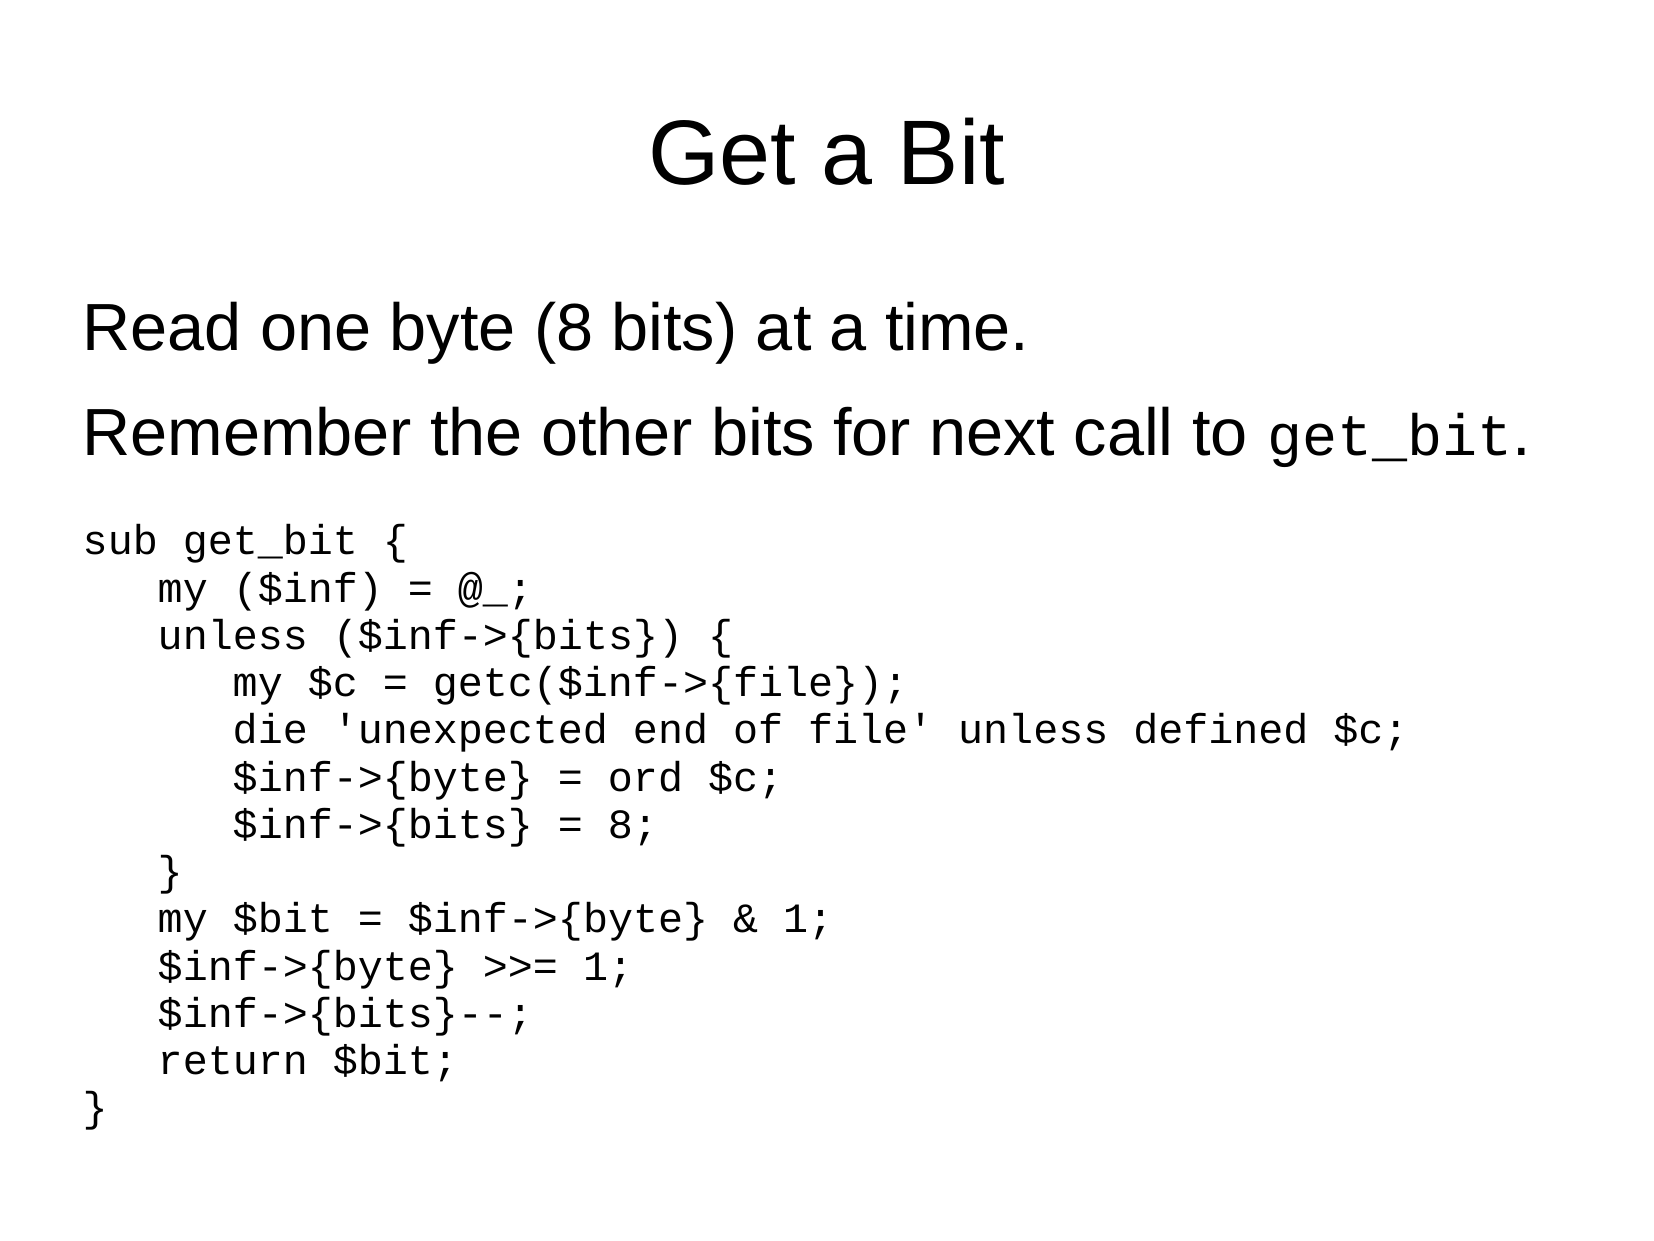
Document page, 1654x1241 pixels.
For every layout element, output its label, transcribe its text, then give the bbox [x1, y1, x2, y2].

title Get a Bit [82, 49, 1571, 257]
list Read one byte (8 bits) at a time. Remember the other bits for next call to get_bit. sub get_bit { my ($inf) = @_; unless ($inf->{bits}) { my $c = getc($inf->{file}); die 'unexpected end of file' unless defined $c; $inf->{byte} = ord $c; $inf->{bits} = 8; } my $bit = $inf->{byte} & 1; $inf->{byte} >>= 1; $inf->{bits}--; return $bit; } [82, 290, 1571, 1134]
